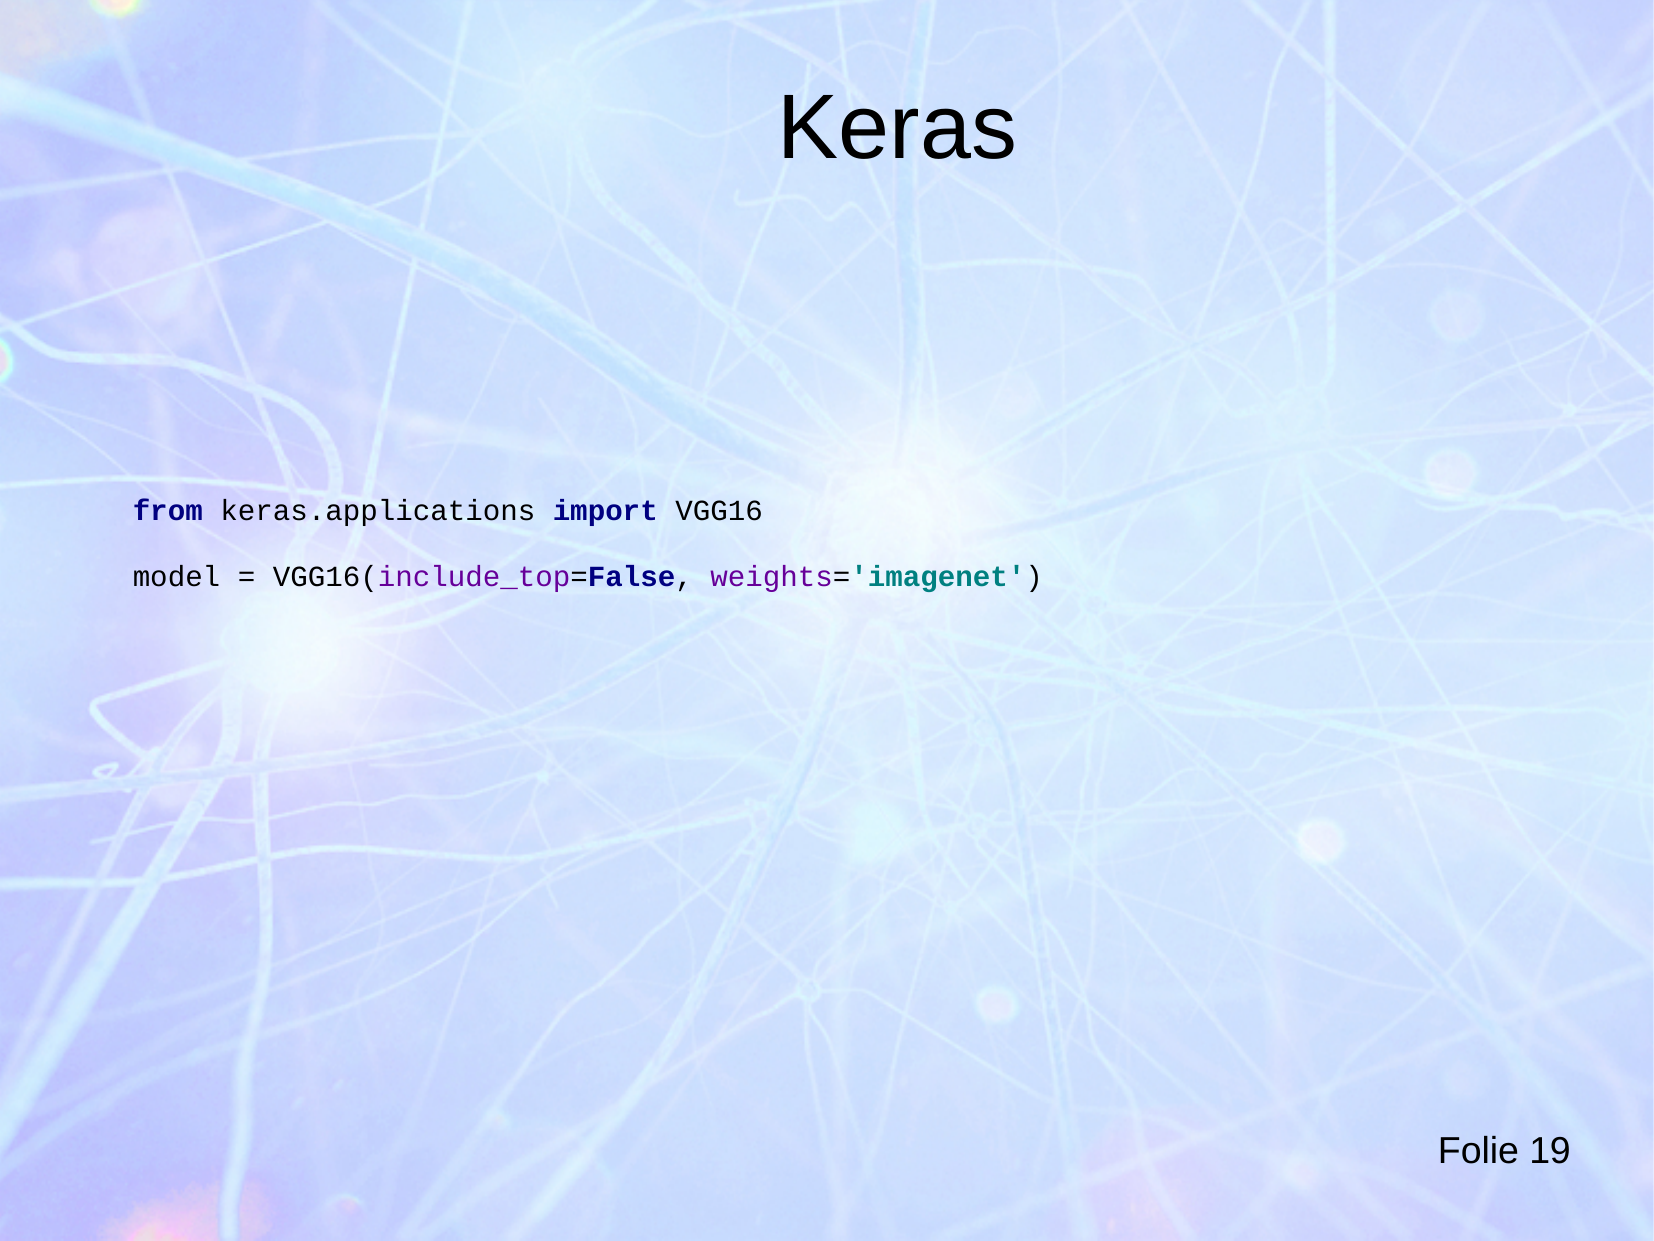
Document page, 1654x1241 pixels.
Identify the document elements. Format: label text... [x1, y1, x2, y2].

title Keras [236, 23, 1560, 231]
picture [0, 0, 1654, 1241]
text_box from keras.applications import VGG16 model = VGG16(include_top=False, weights='imagenet') [118, 489, 1548, 1205]
